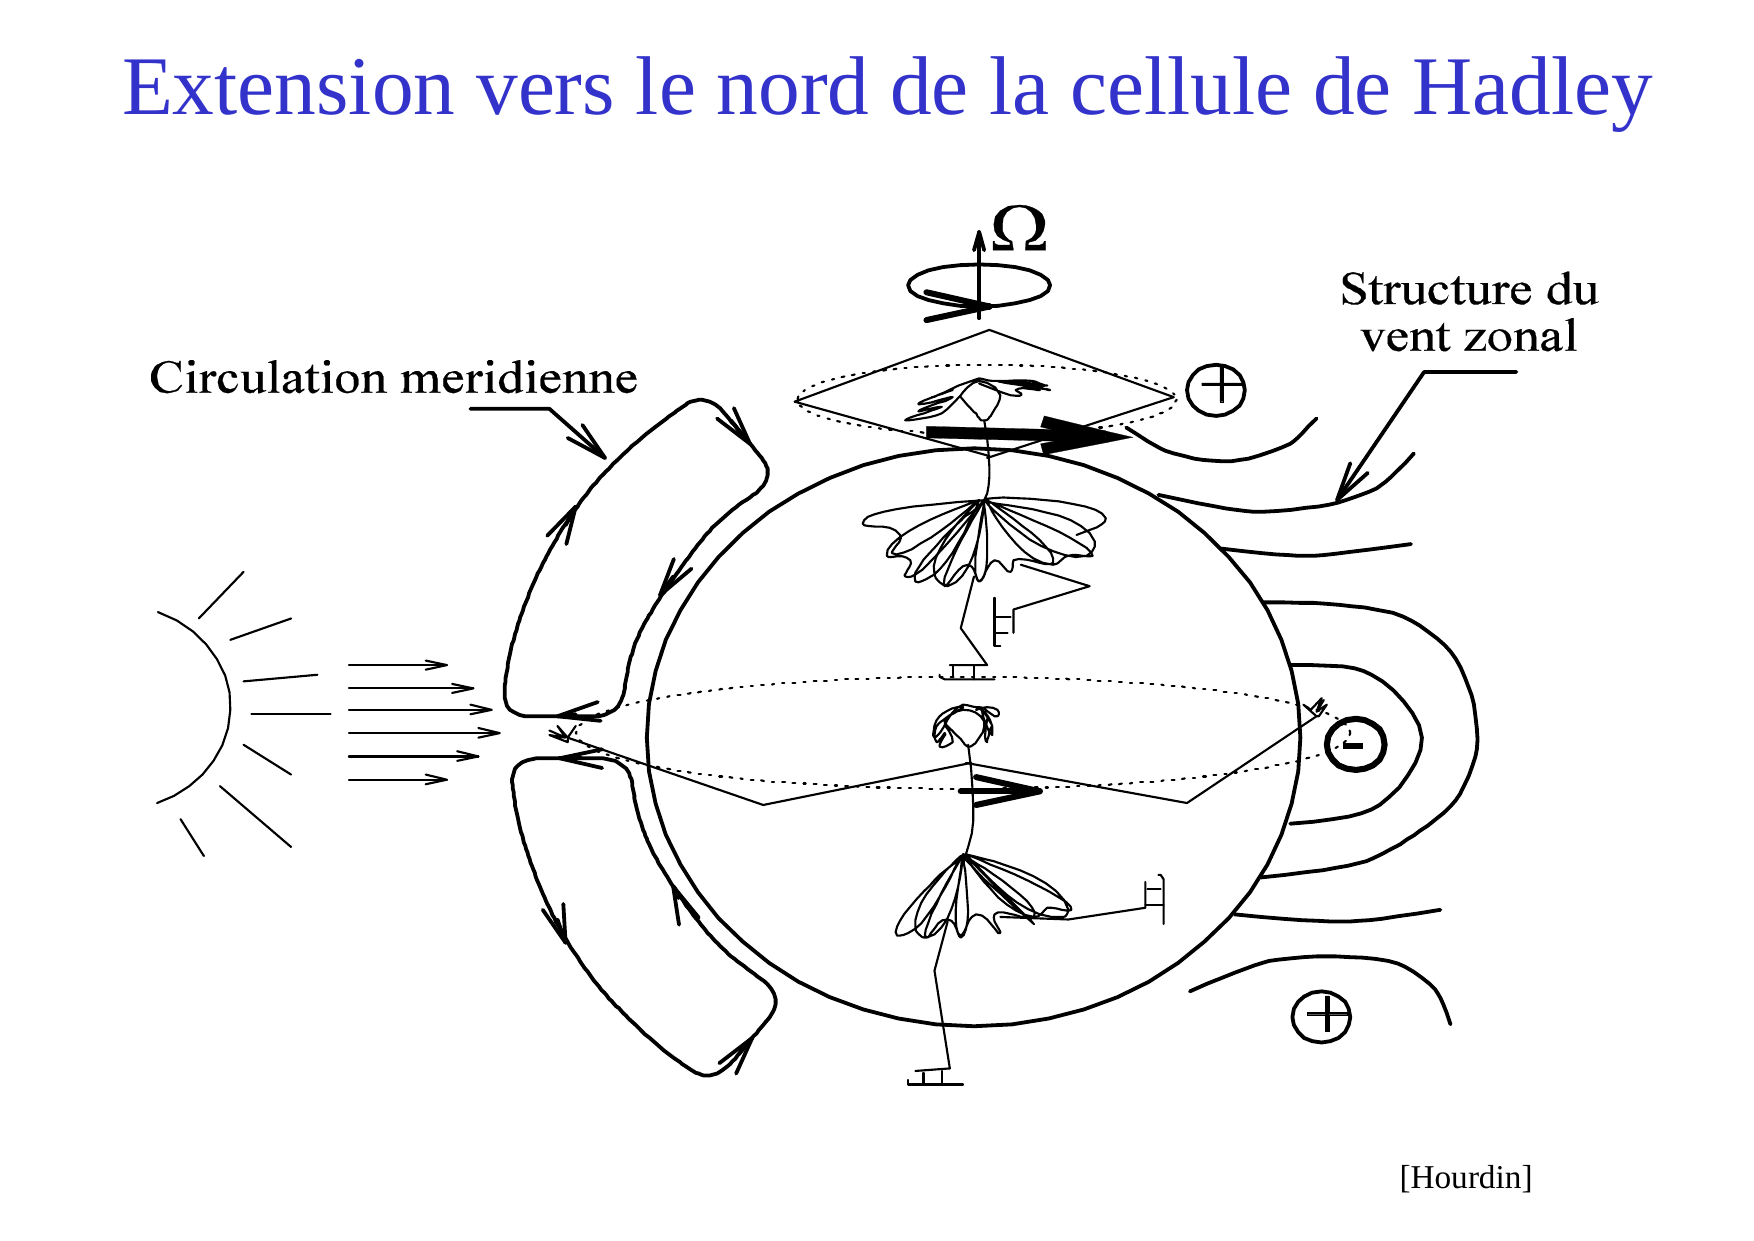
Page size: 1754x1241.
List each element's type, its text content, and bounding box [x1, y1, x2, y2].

picture [26, 0, 1754, 1241]
text_box [Hourdin] [1384, 1151, 1681, 1205]
